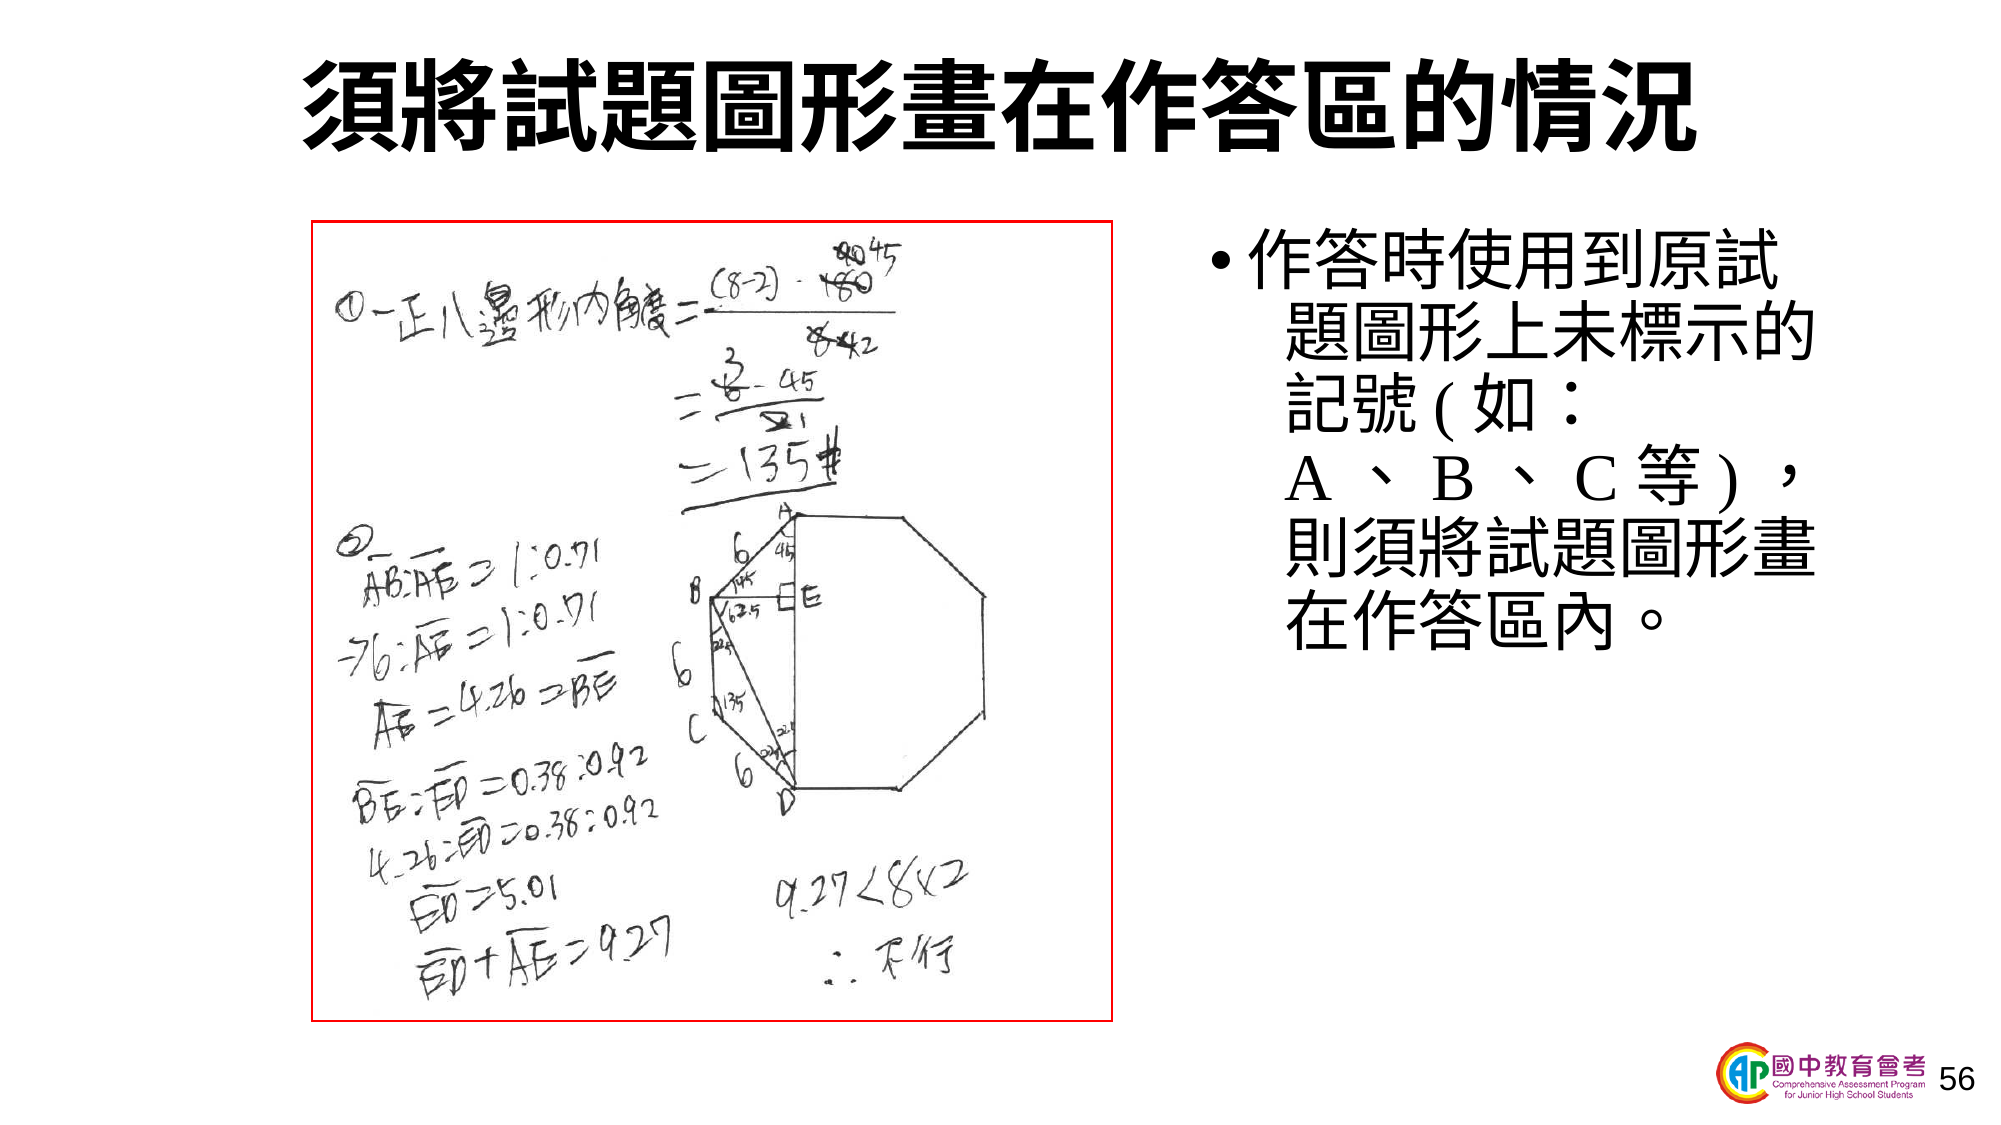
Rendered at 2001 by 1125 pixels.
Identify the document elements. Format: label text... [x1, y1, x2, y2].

title 須將試題圖形畫在作答區的情況 [137, 2, 1863, 220]
text_box 56 [1923, 1047, 2000, 1108]
picture [313, 222, 1111, 1020]
list 作答時使用到原試題圖形上未標示的記號(如：A、B、C等)，則須將試題圖形畫在作答區內。 [1194, 219, 1846, 963]
